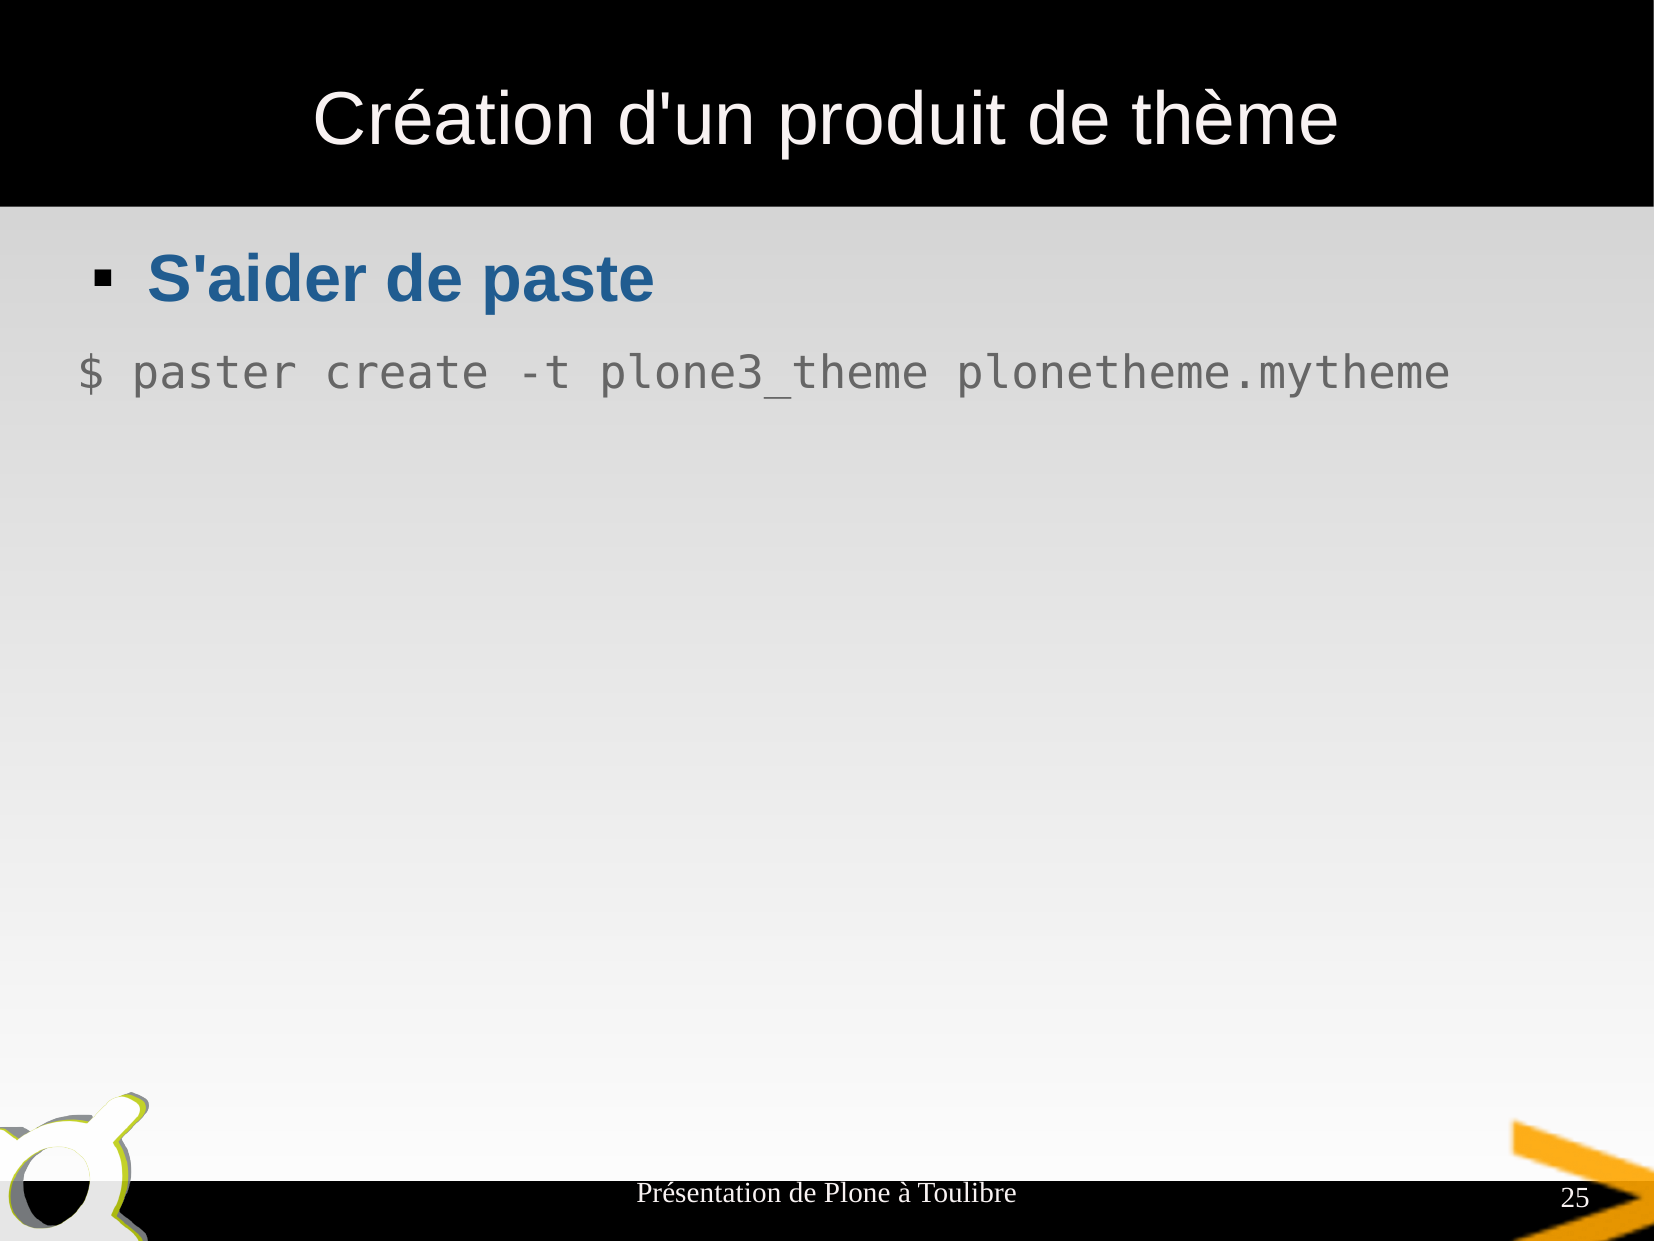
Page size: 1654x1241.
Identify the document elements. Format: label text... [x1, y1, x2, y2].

title Création d'un produit de thème [177, 29, 1477, 207]
picture [1505, 1181, 1654, 1241]
list S'aider de paste $ paster create -t plone3_theme plonetheme.mytheme [76, 241, 1565, 1123]
picture [0, 1181, 149, 1241]
